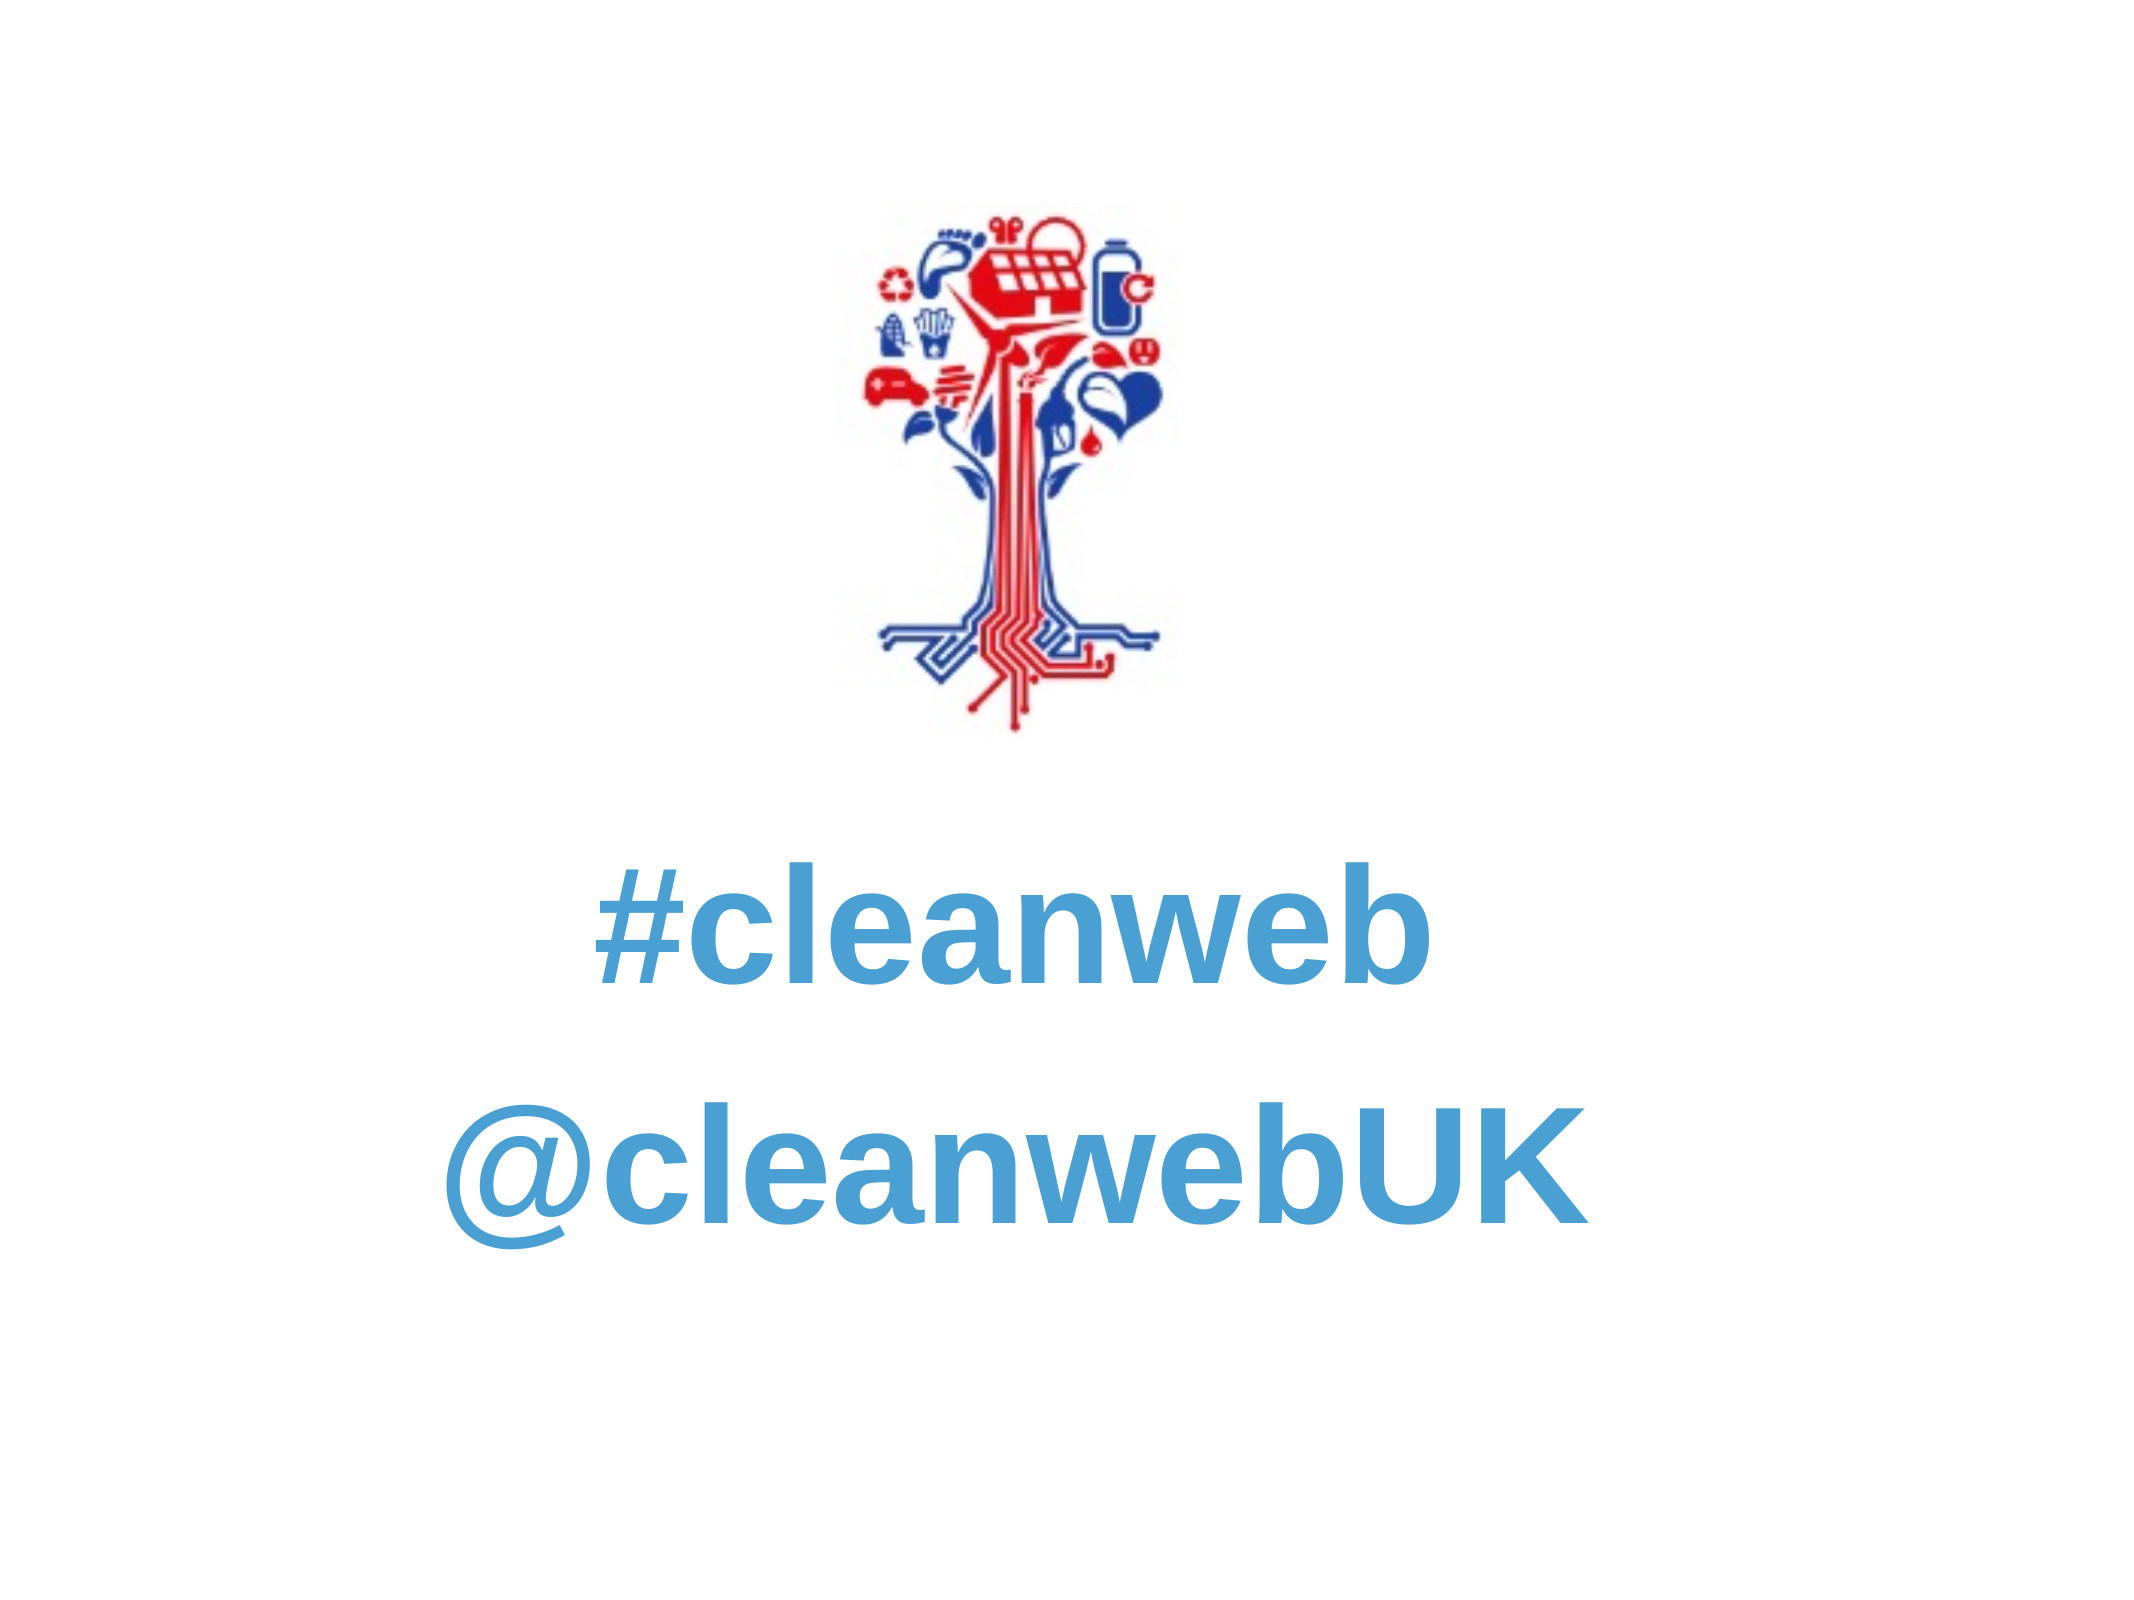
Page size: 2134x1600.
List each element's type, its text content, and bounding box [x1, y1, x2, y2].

text_box #cleanweb @cleanwebUK [91, 689, 1938, 1257]
picture [742, 203, 1288, 689]
